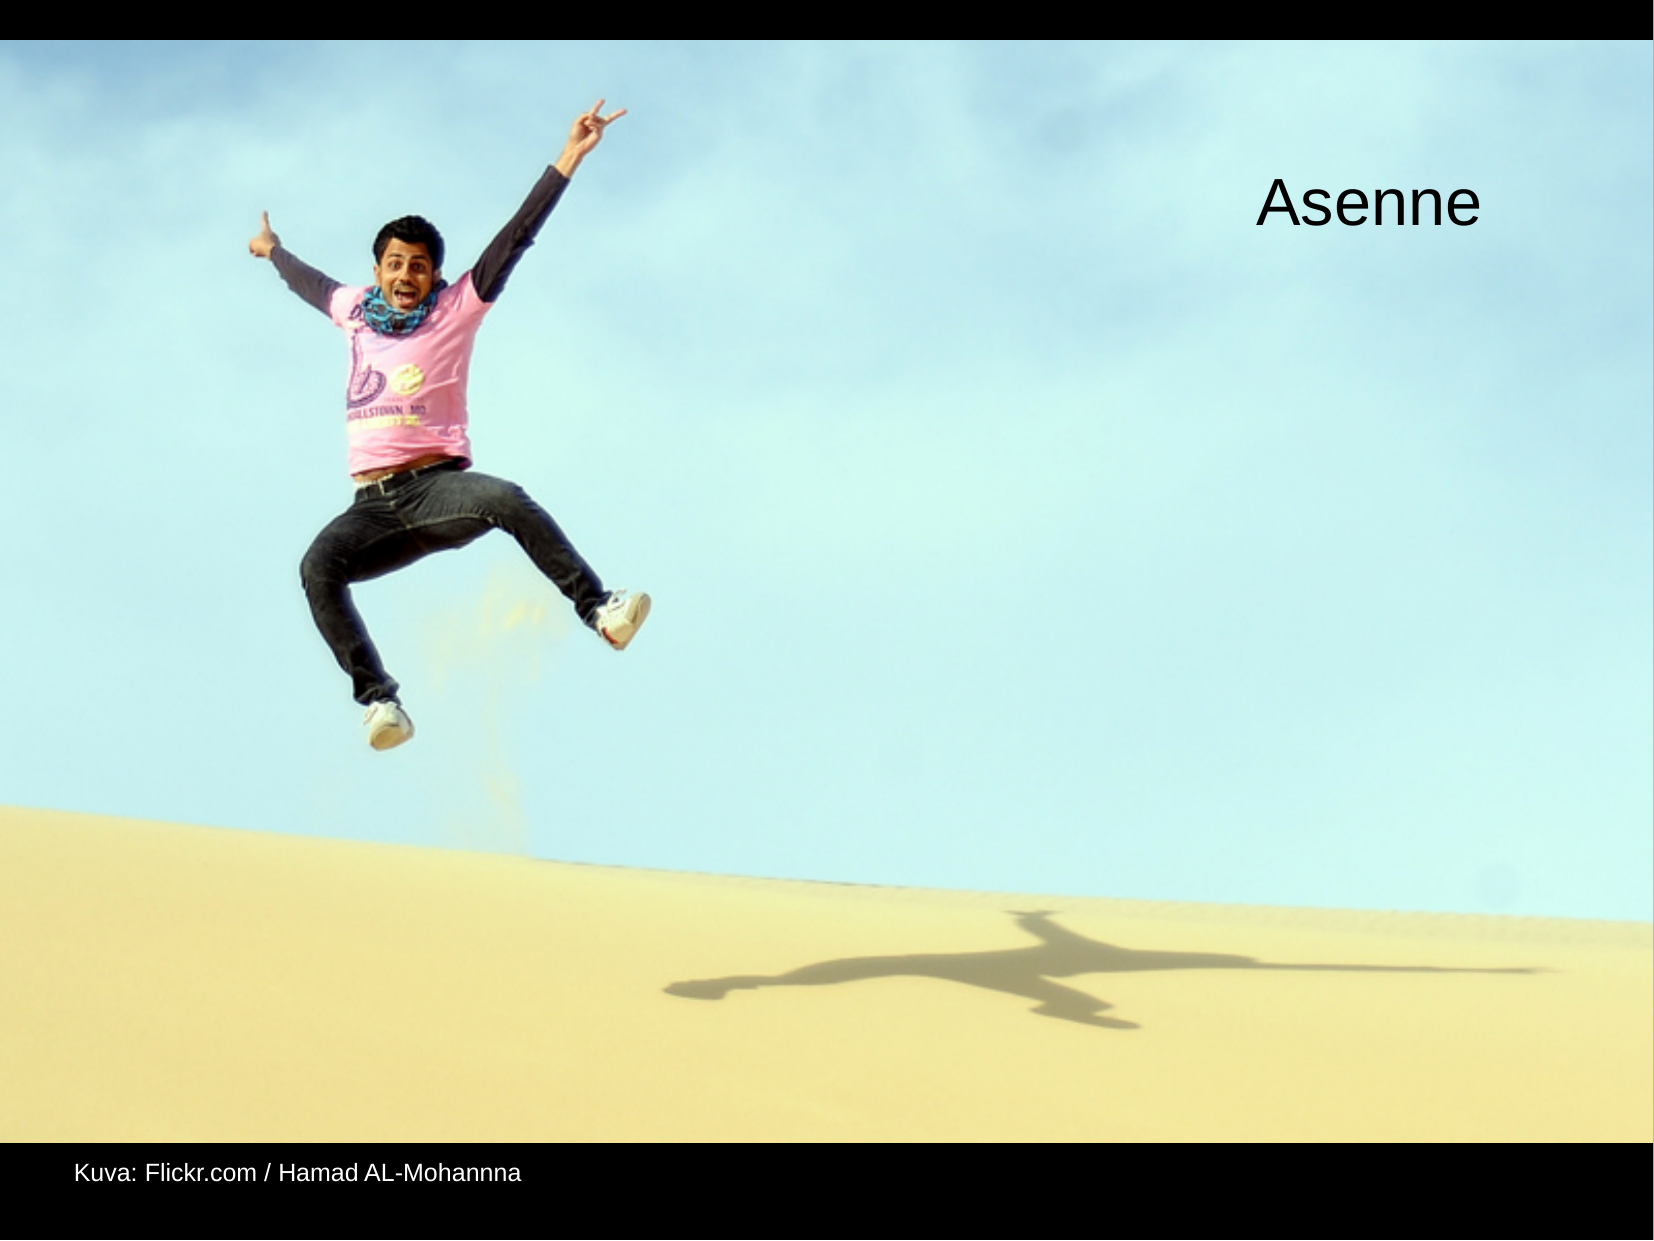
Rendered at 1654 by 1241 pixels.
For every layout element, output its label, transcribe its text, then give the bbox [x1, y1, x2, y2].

picture [0, 40, 1654, 1143]
text_box Asenne [561, 124, 1483, 282]
text_box Kuva: Flickr.com / Hamad AL-Mohannna [59, 1151, 1536, 1195]
